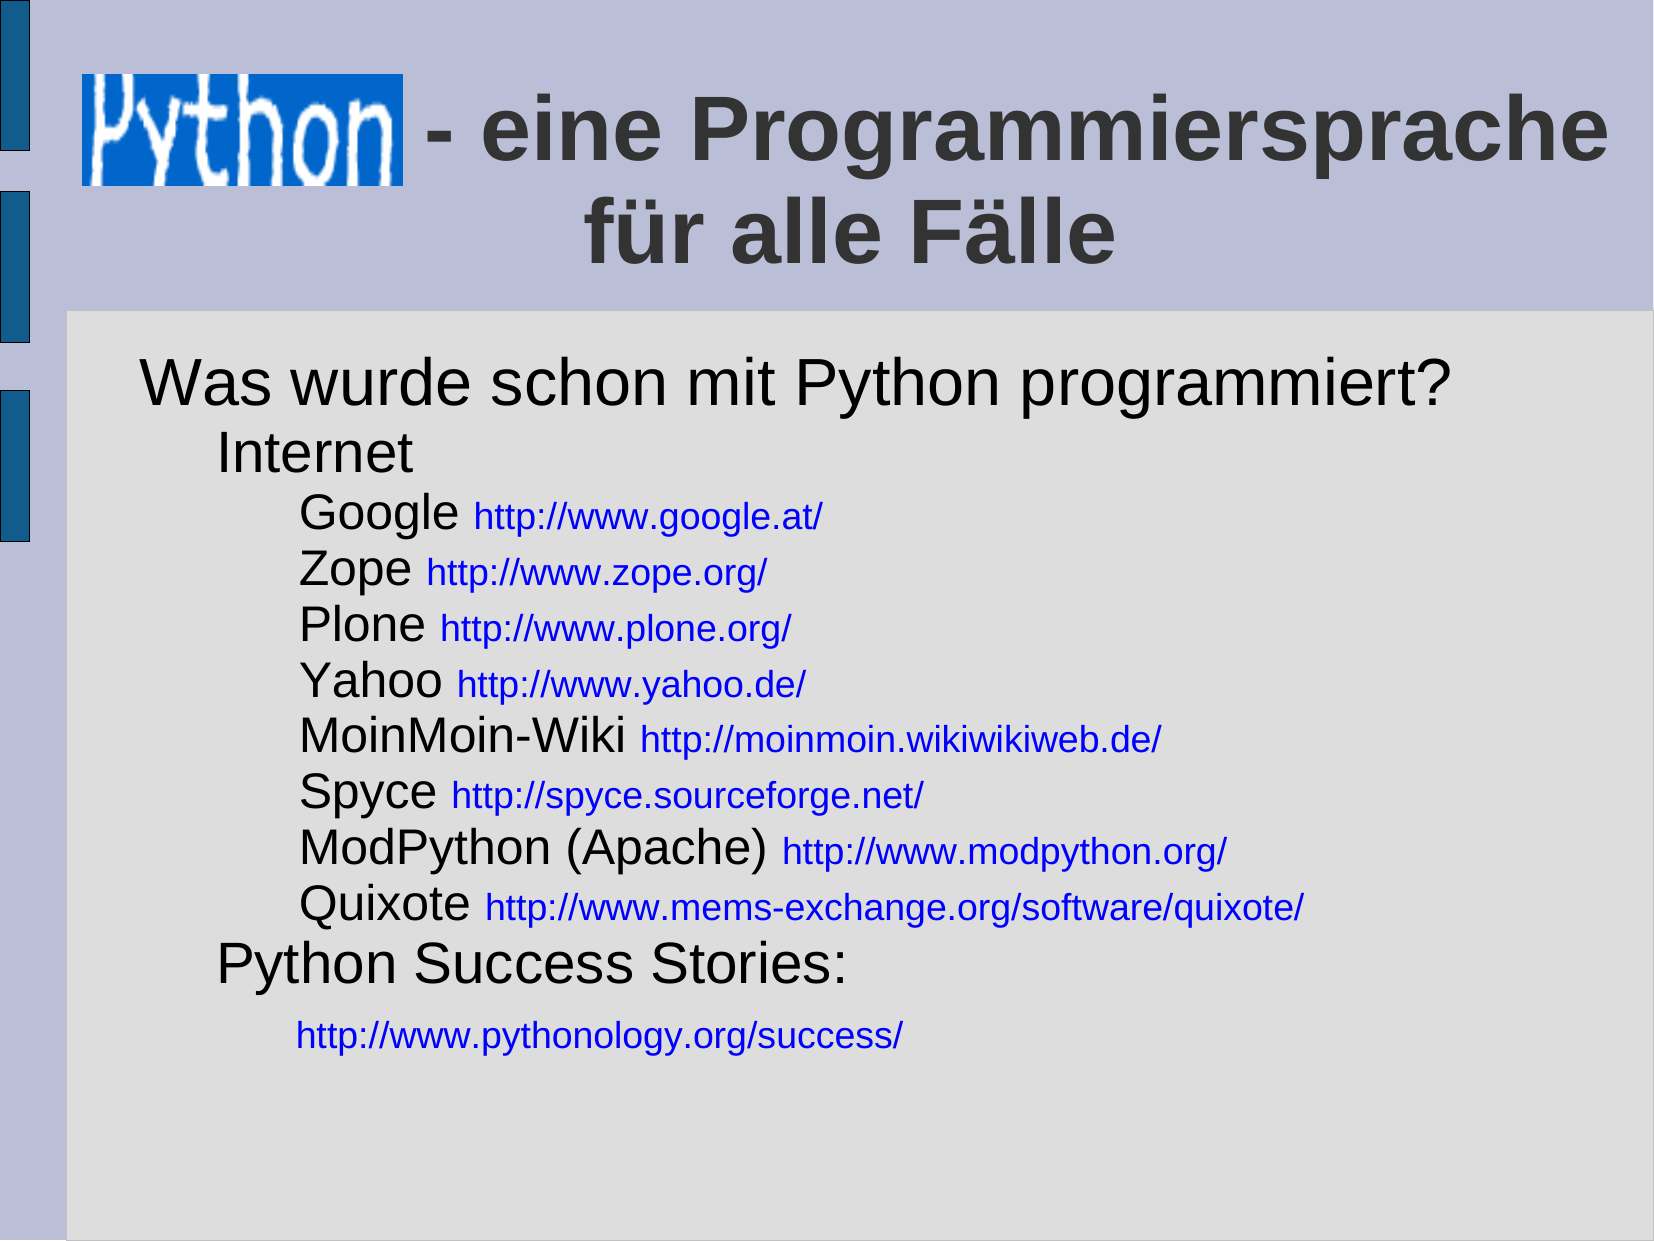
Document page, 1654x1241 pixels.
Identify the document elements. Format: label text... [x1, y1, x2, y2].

title Python - eine Programmiersprache für alle Fälle [86, 62, 1615, 299]
picture [82, 74, 403, 187]
list Was wurde schon mit Python programmiert? Internet Google http://www.google.at/ Zope http://www.zope.org/ Plone http://www.plone.org/ Yahoo http://www.yahoo.de/ MoinMoin-Wiki http://moinmoin.wikiwikiweb.de/ Spyce http://spyce.sourceforge.net/ ModPython (Apache) http://www.modpython.org/ Quixote http://www.mems-exchange.org/software/quixote/ Python Success Stories: http://www.pythonology.org/success/ [121, 344, 1534, 1127]
